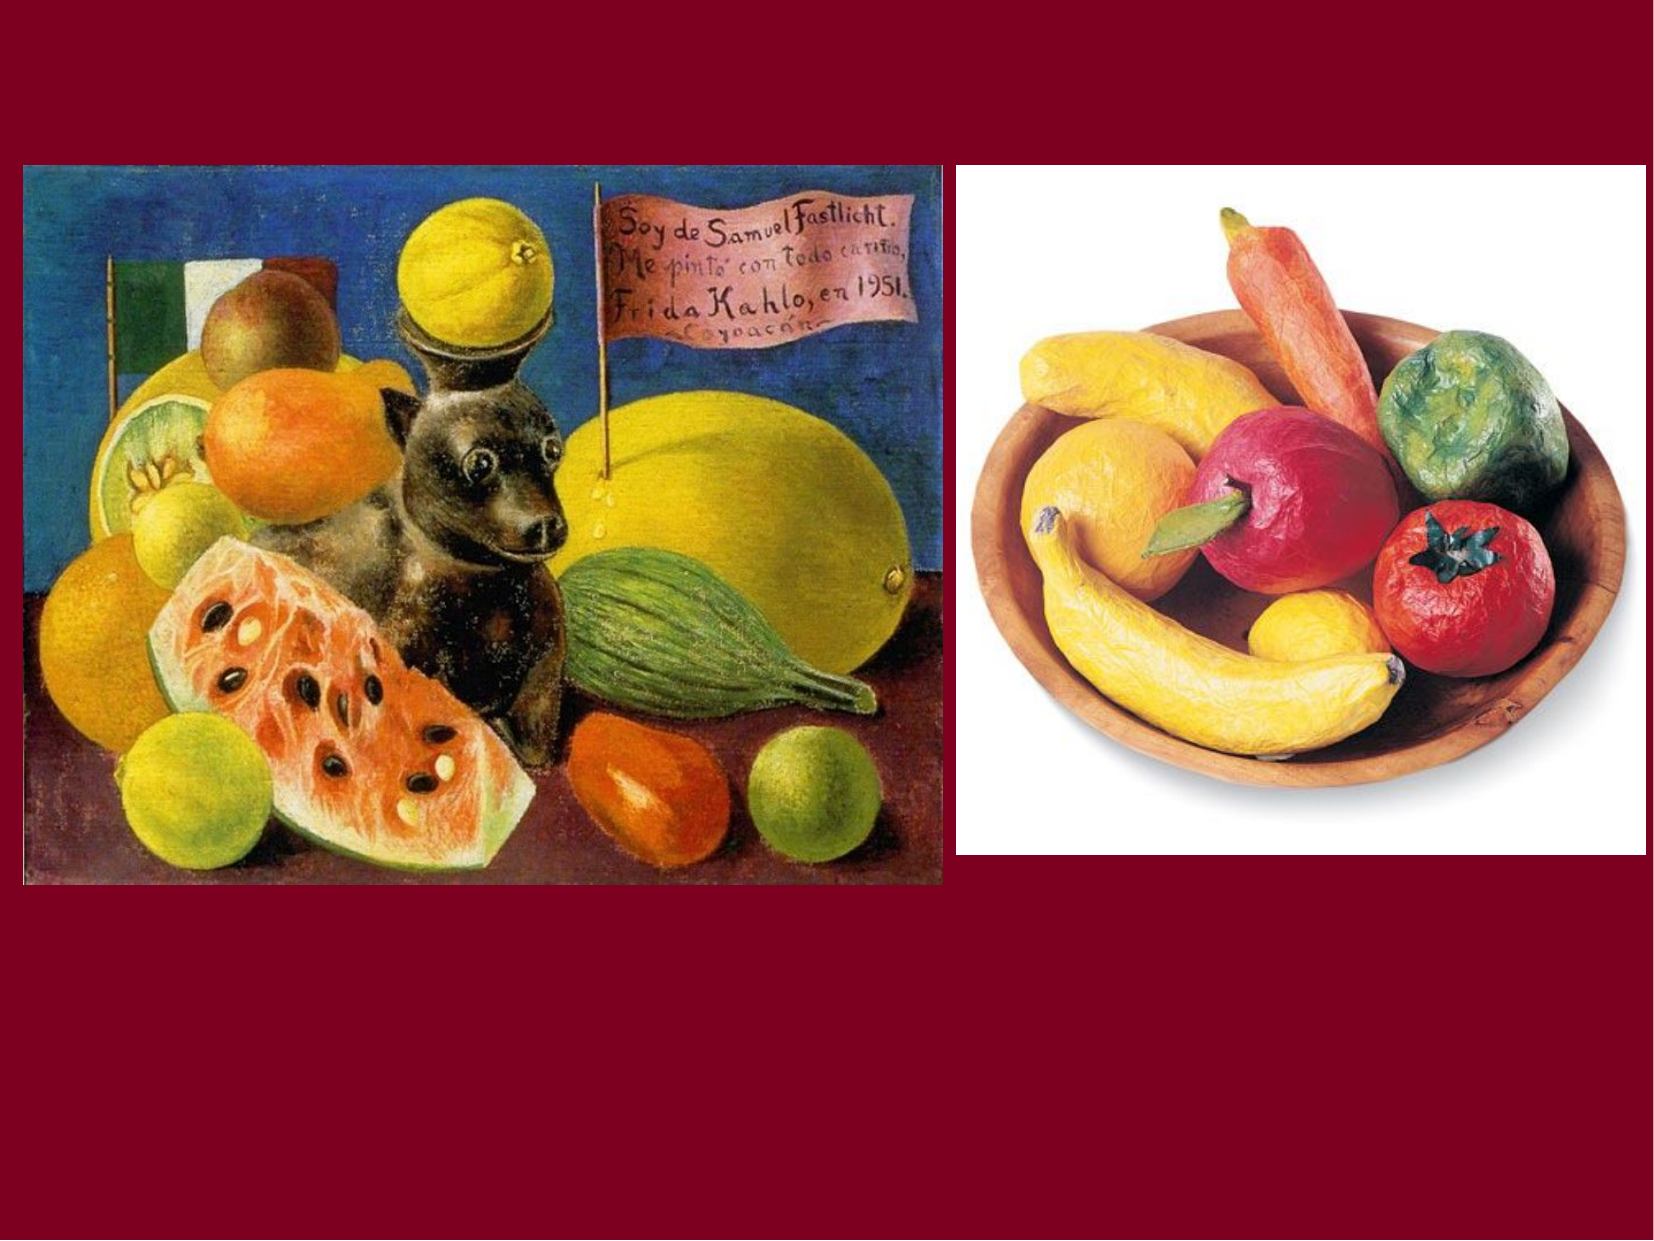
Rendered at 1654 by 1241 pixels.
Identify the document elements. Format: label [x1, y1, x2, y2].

picture [23, 165, 943, 885]
picture [956, 165, 1646, 855]
